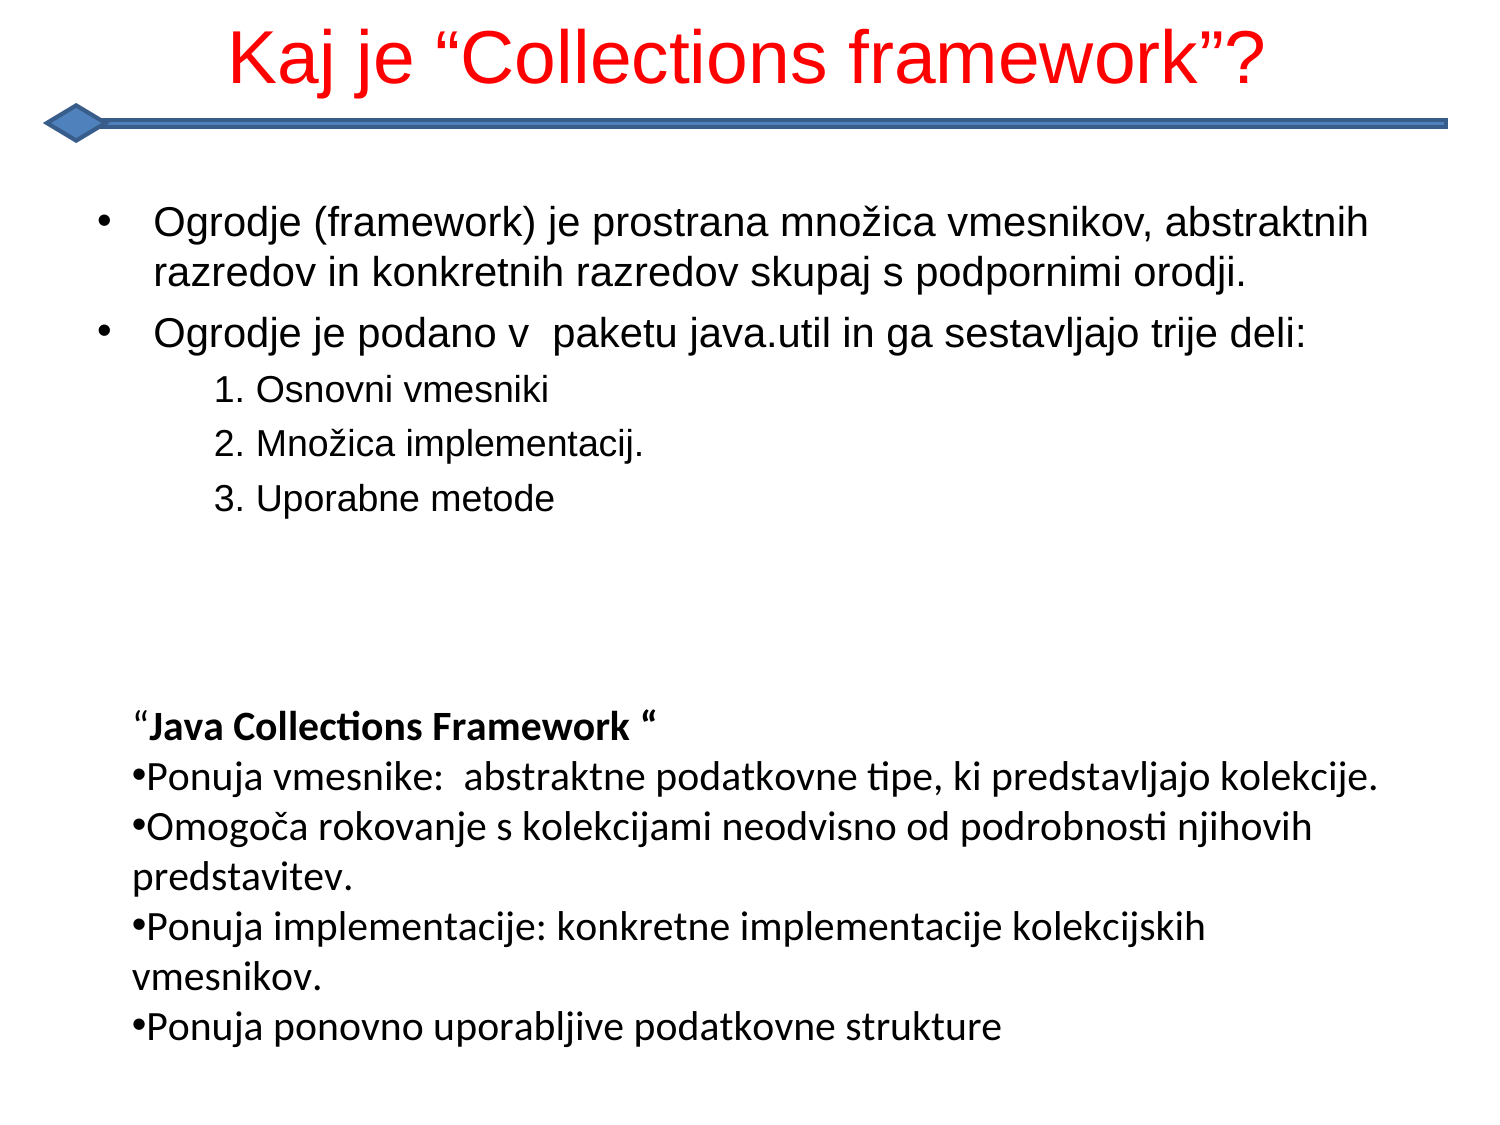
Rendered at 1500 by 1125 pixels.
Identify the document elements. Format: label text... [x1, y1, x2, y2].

list Ogrodje (framework) je prostrana množica vmesnikov, abstraktnih razredov in konkretnih razredov skupaj s podpornimi orodji. Ogrodje je podano v paketu java.util in ga sestavljajo trije deli: 1. Osnovni vmesniki 2. Množica implementacij. 3. Uporabne metode [82, 187, 1433, 949]
text_box “Java Collections Framework “ Ponuja vmesnike: abstraktne podatkovne tipe, ki predstavljajo kolekcije. Omogoča rokovanje s kolekcijami neodvisno od podrobnosti njihovih predstavitev. Ponuja implementacije: konkretne implementacije kolekcijskih vmesnikov. Ponuja ponovno uporabljive podatkovne strukture [117, 691, 1418, 1058]
title Kaj je “Collections framework”? [82, 0, 1433, 108]
